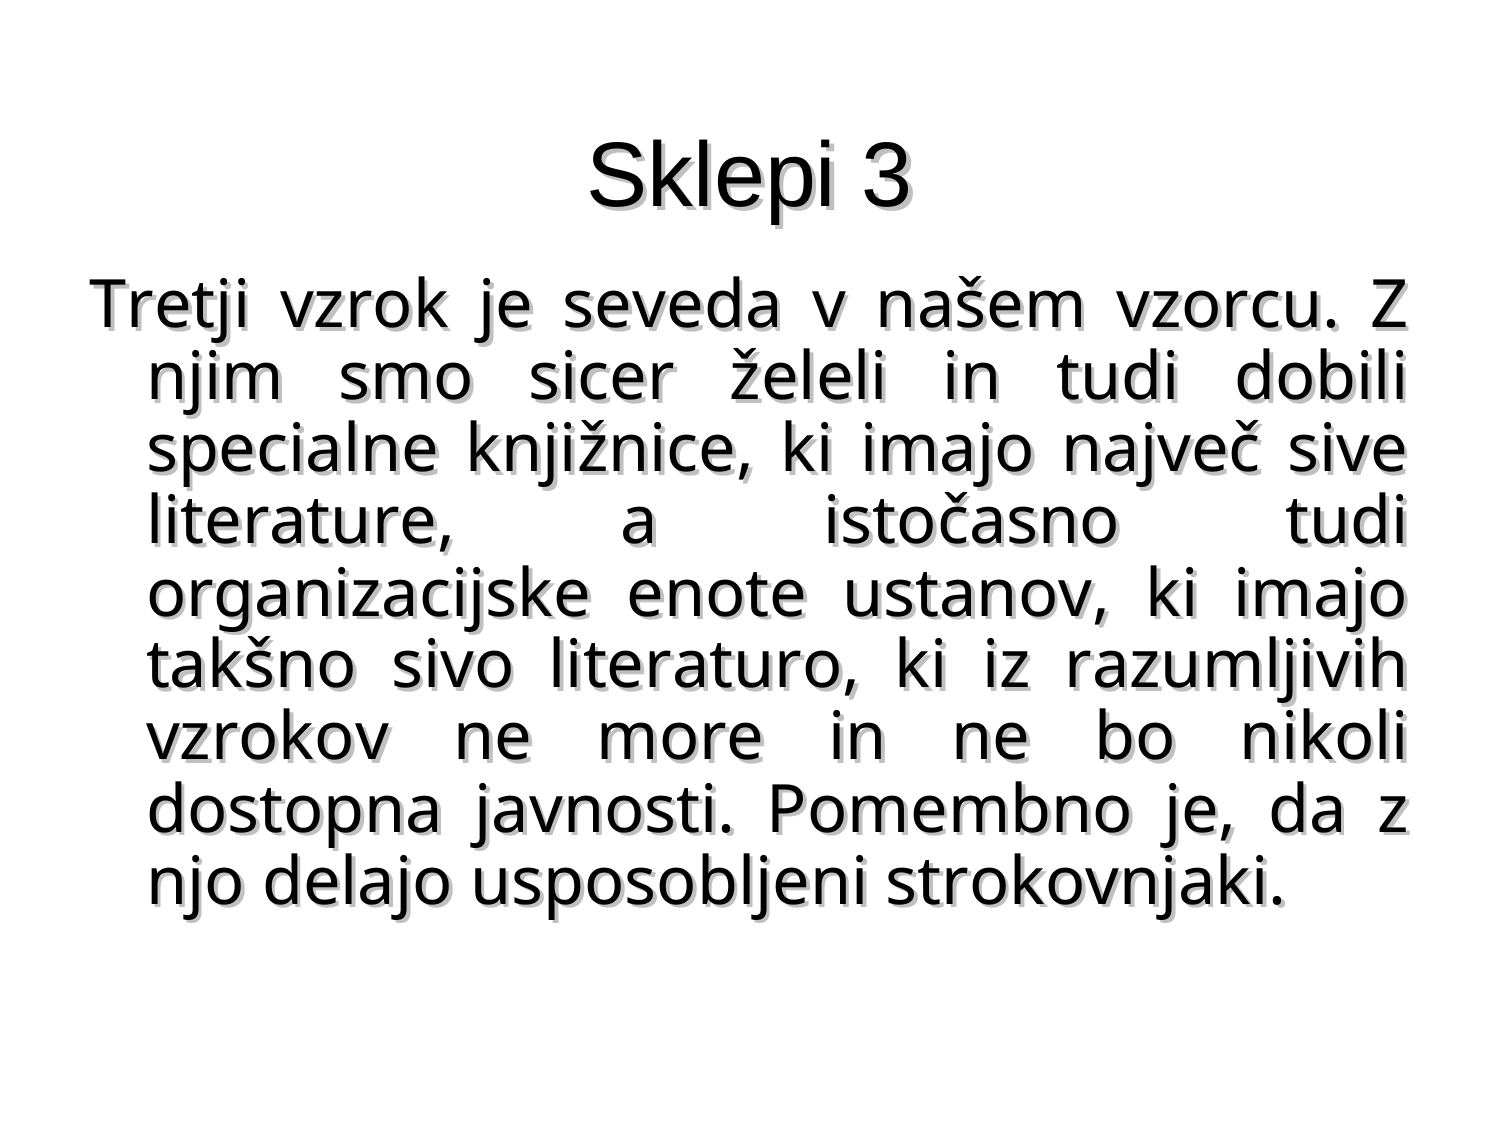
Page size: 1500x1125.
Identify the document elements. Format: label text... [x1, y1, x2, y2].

title Sklepi 3 [75, 25, 1426, 233]
list Tretji vzrok je seveda v našem vzorcu. Z njim smo sicer želeli in tudi dobili specialne knjižnice, ki imajo največ sive literature, a istočasno tudi organizacijske enote ustanov, ki imajo takšno sivo literaturo, ki iz razumljivih vzrokov ne more in ne bo nikoli dostopna javnosti. Pomembno je, da z njo delajo usposobljeni strokovnjaki. [75, 262, 1426, 1006]
